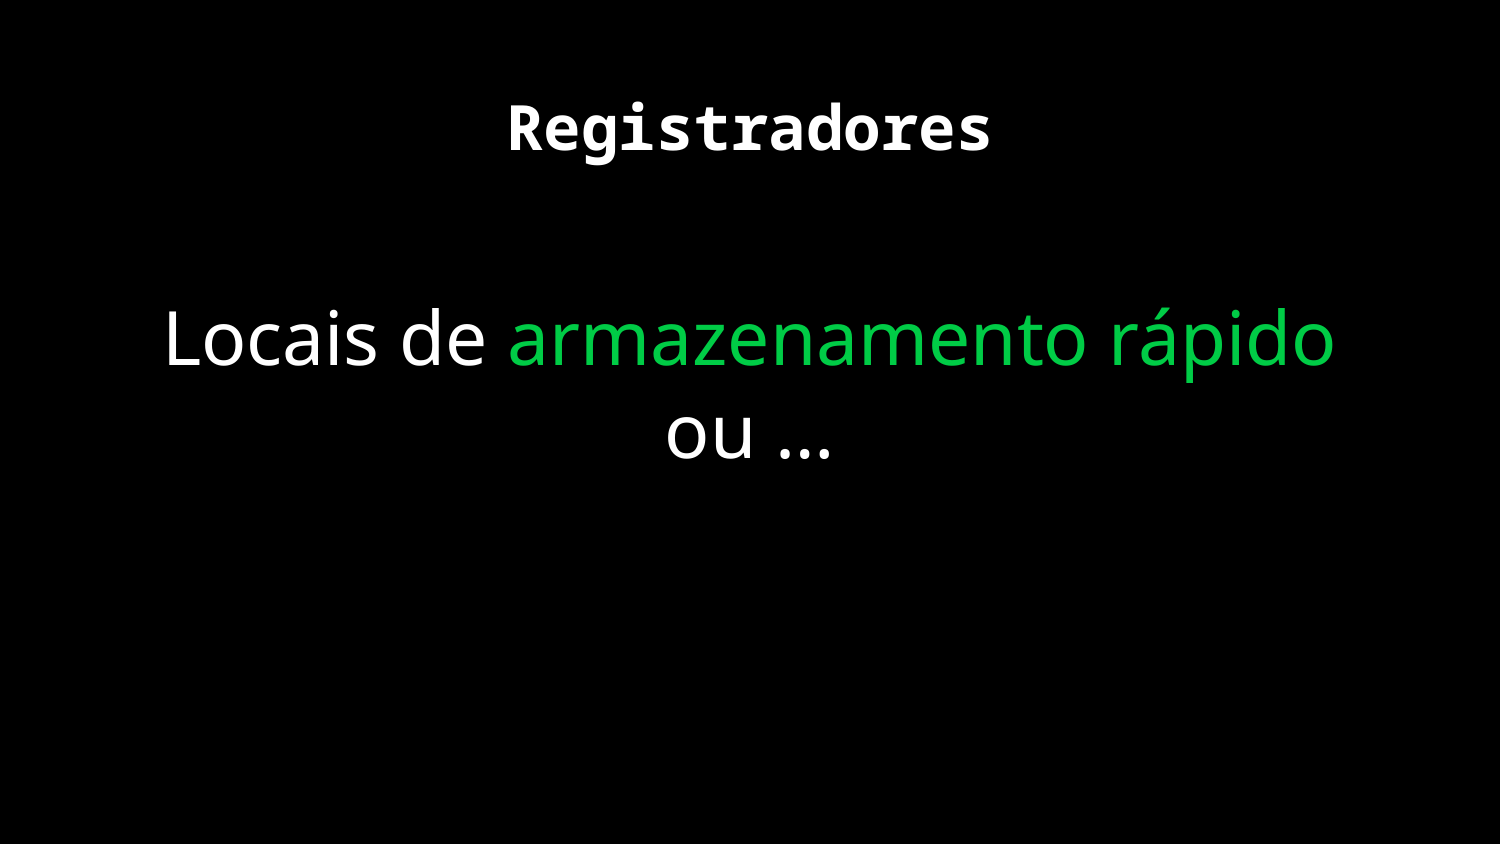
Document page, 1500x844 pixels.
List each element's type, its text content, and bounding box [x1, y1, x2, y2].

list ou … [51, 392, 1449, 485]
title Registradores [51, 72, 1449, 167]
list Locais de armazenamento rápido [26, 266, 1474, 392]
